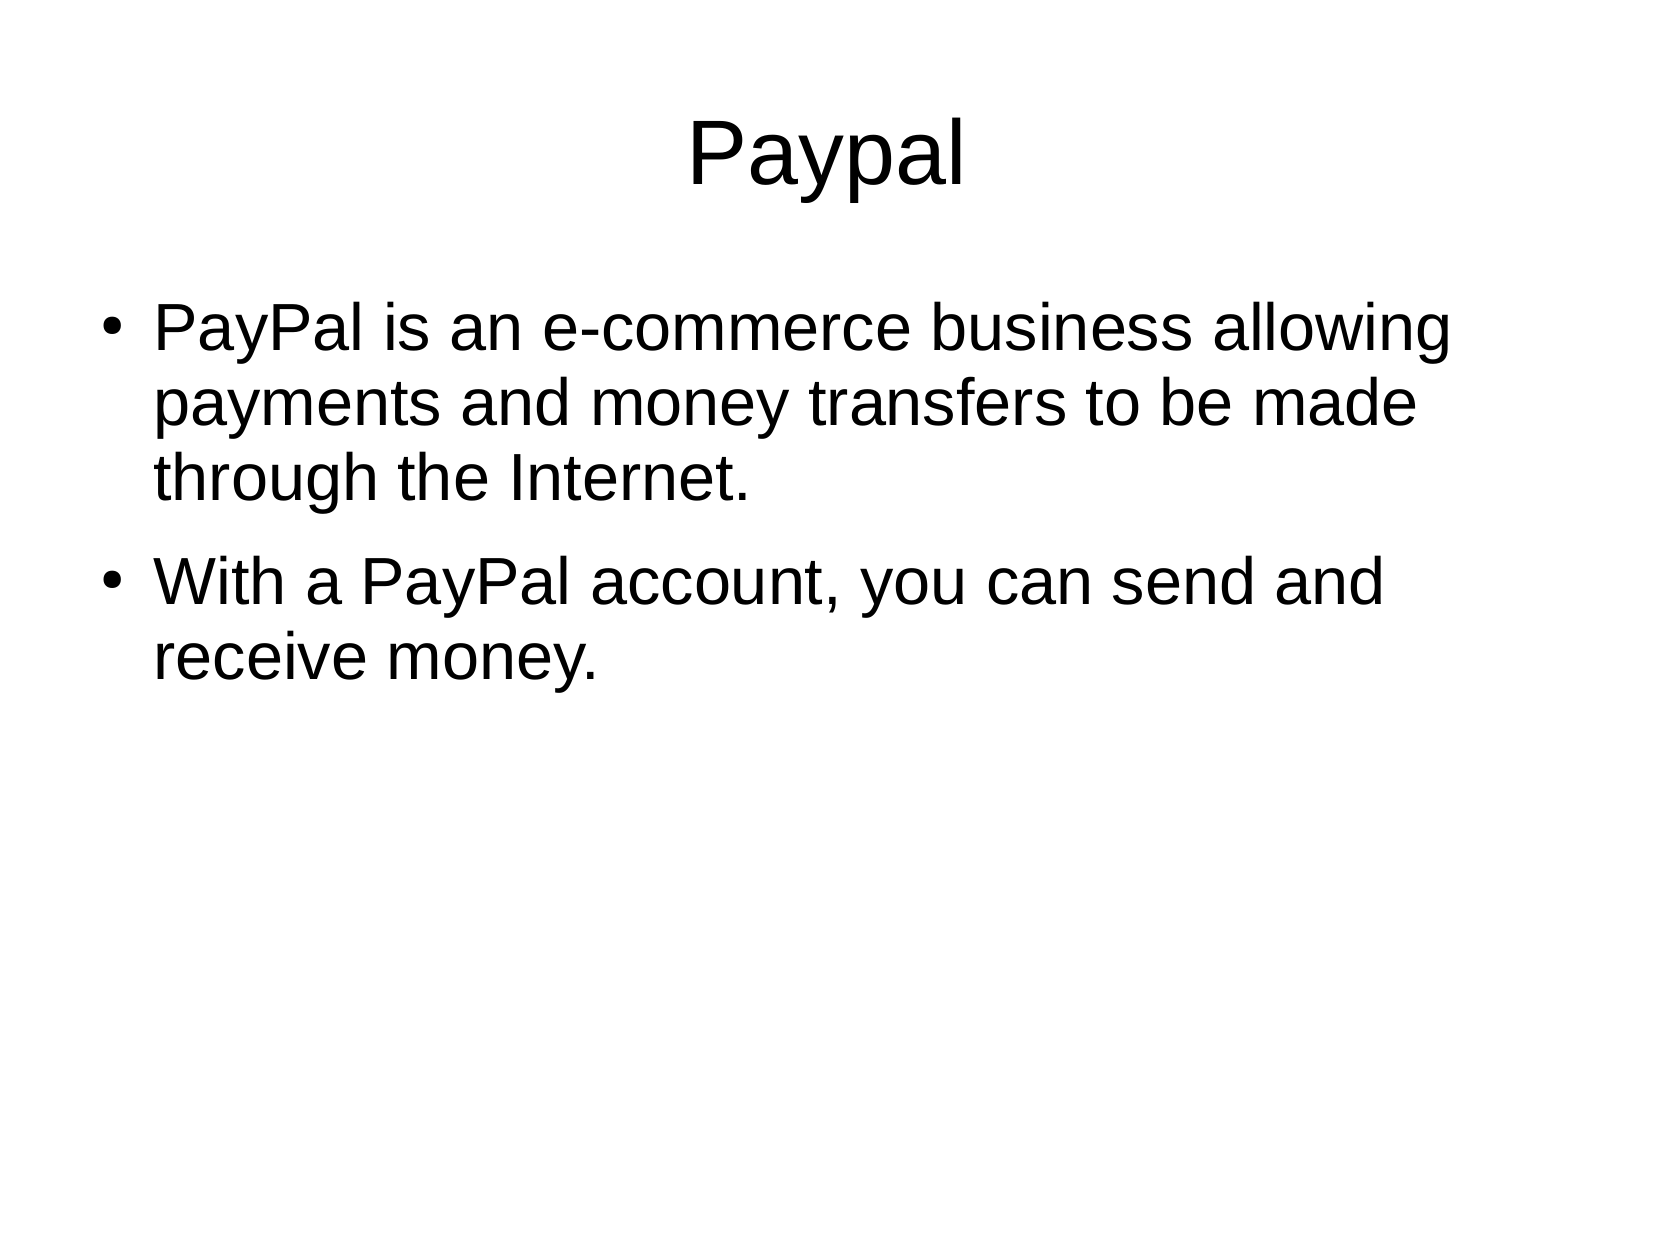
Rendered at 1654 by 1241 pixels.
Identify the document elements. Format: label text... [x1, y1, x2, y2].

title Paypal [82, 56, 1571, 250]
list PayPal is an e-commerce business allowing payments and money transfers to be made through the Internet. With a PayPal account, you can send and receive money. [82, 290, 1571, 1109]
